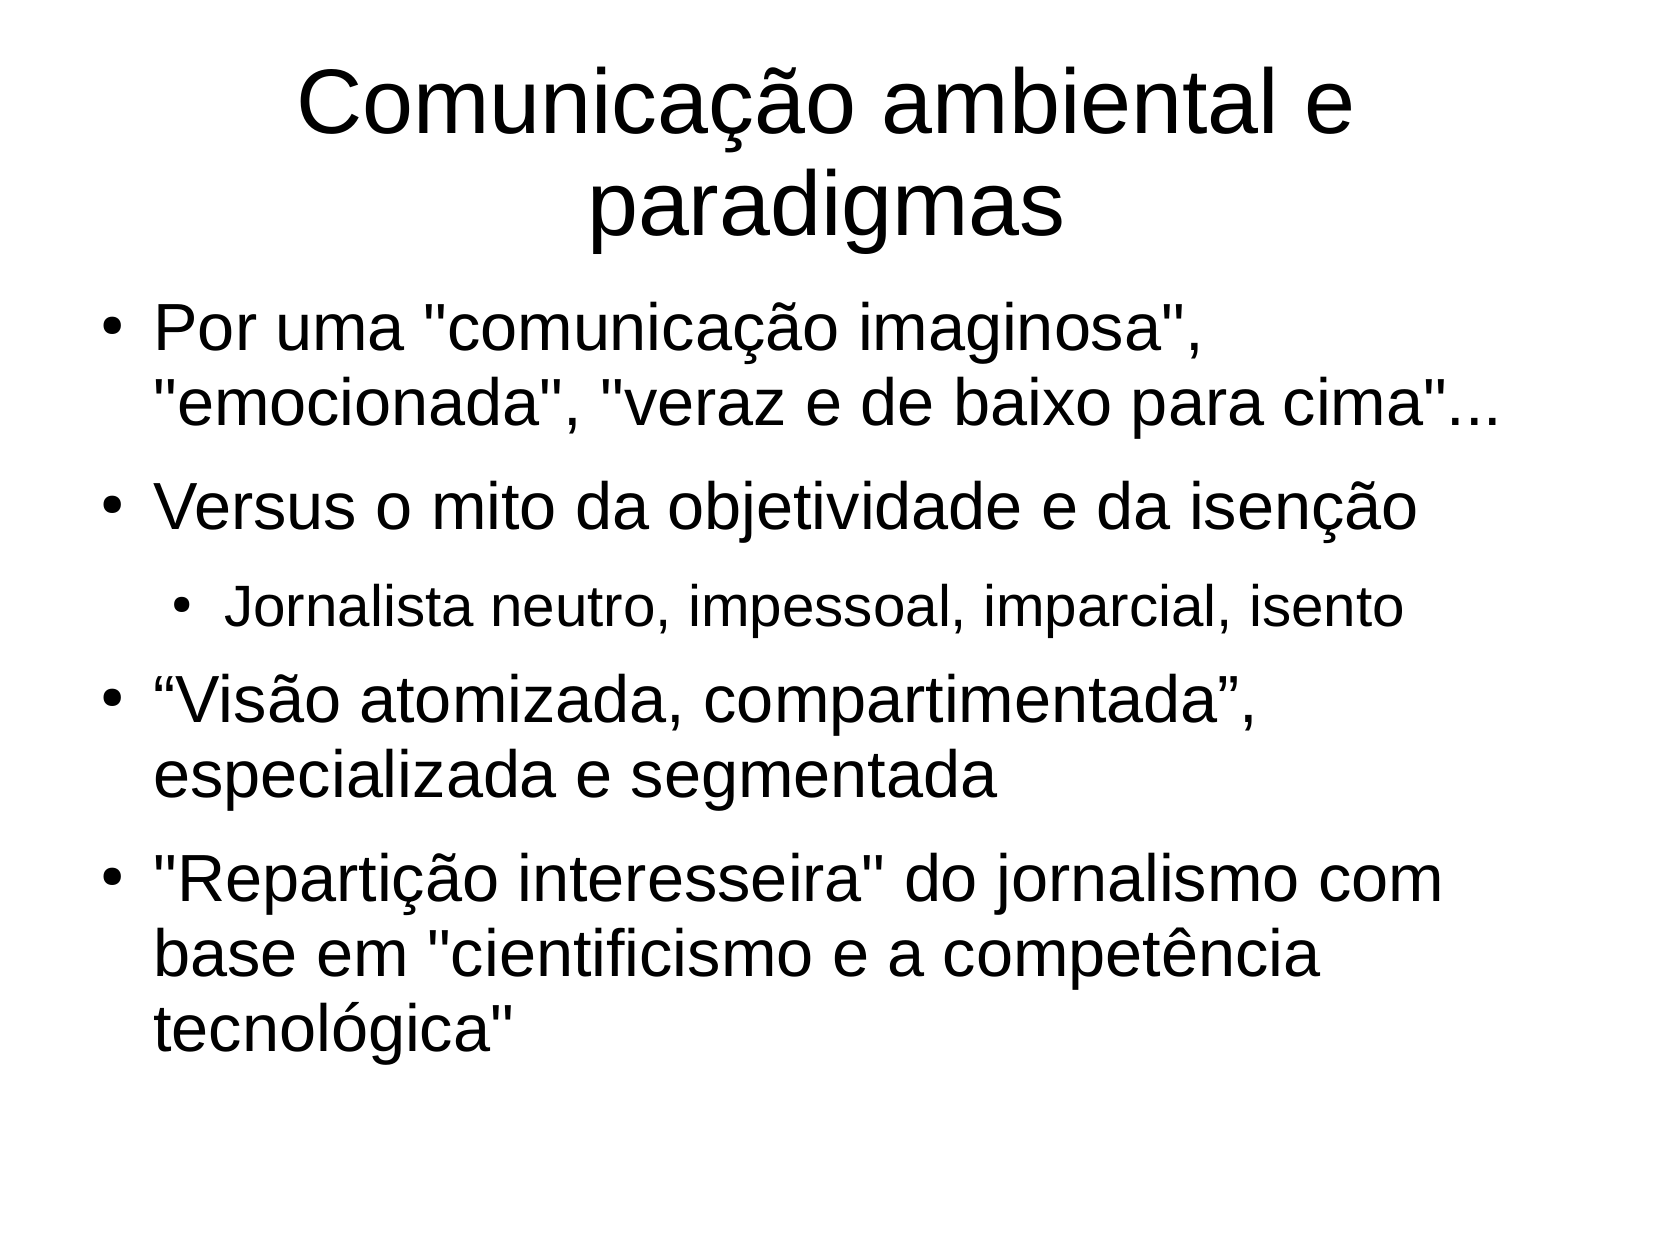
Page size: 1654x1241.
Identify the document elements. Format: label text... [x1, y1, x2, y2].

title Comunicação ambiental e paradigmas [82, 49, 1571, 257]
list Por uma "comunicação imaginosa", "emocionada", "veraz e de baixo para cima"... Versus o mito da objetividade e da isenção Jornalista neutro, impessoal, imparcial, isento “Visão atomizada, compartimentada”, especializada e segmentada "Repartição interesseira" do jornalismo com base em "cientificismo e a competência tecnológica" [82, 290, 1571, 1157]
